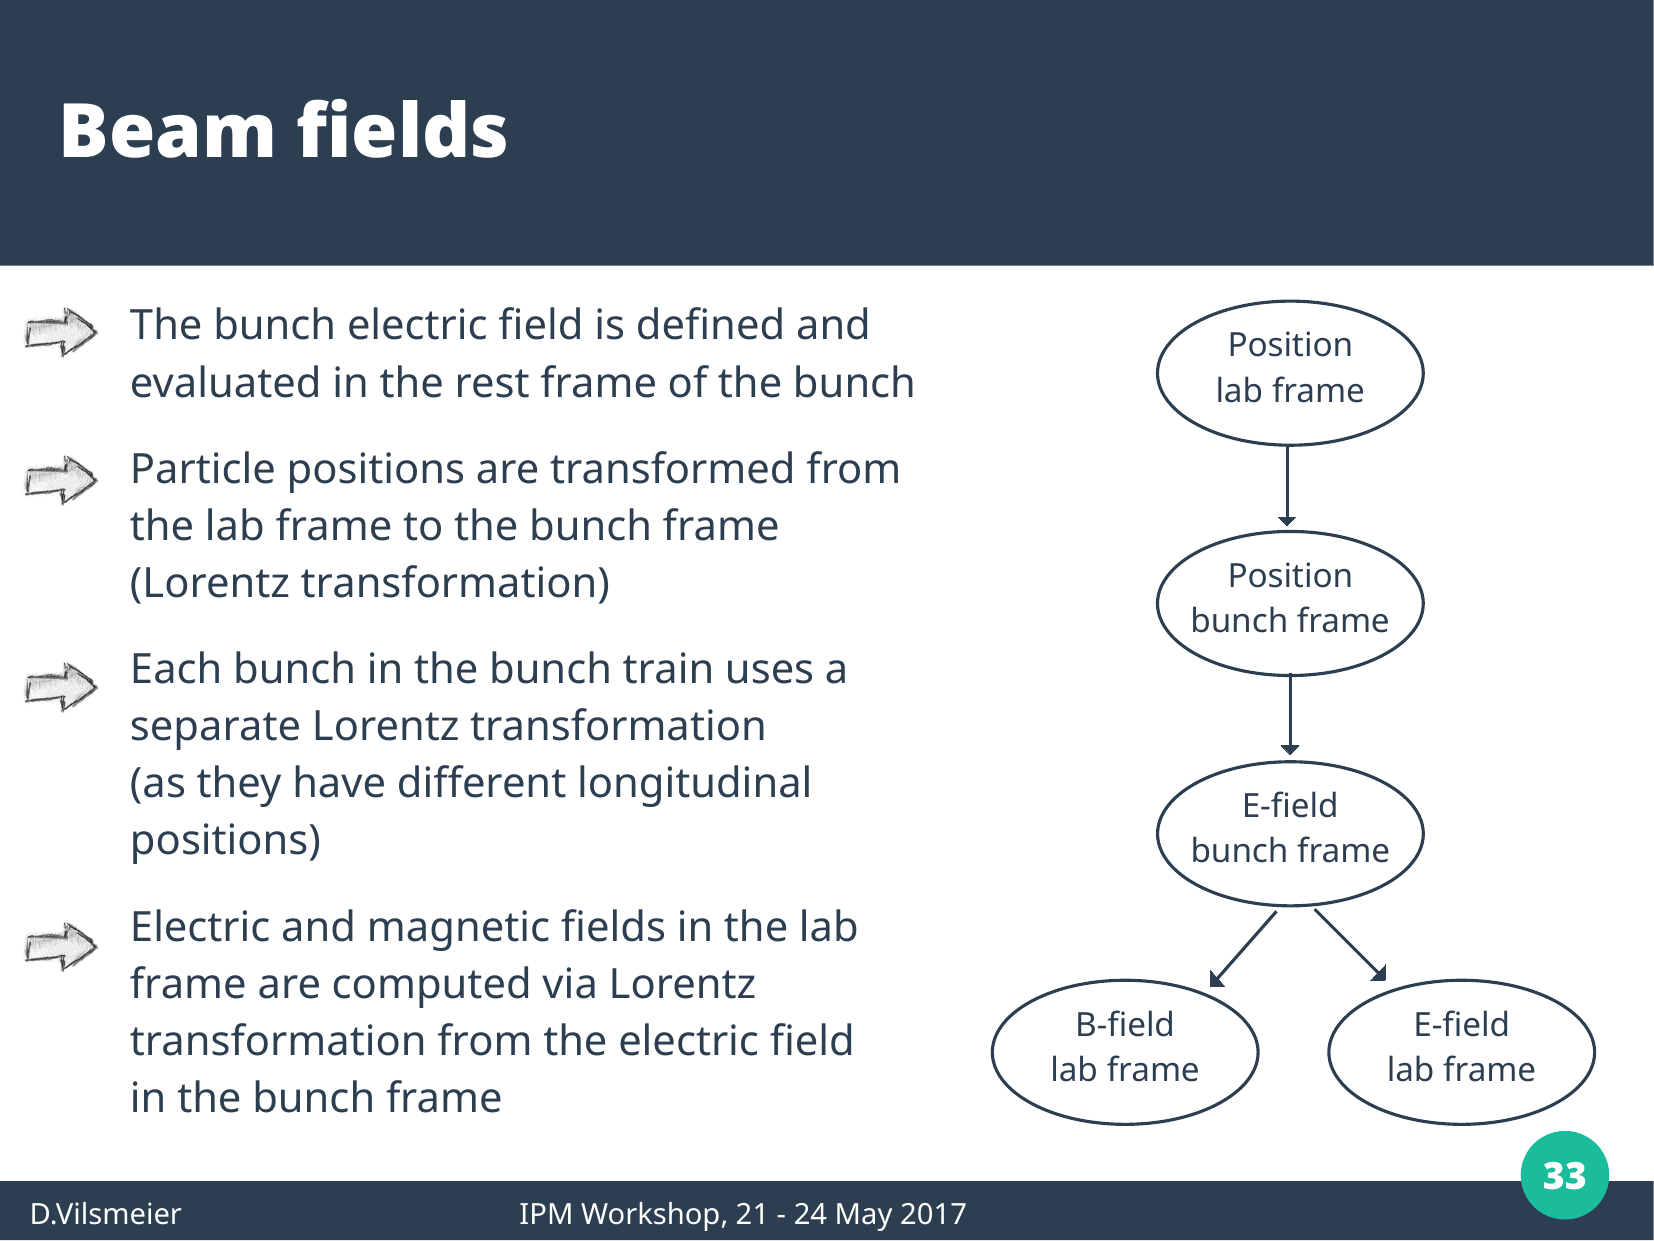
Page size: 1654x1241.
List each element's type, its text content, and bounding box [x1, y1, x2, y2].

text_box [1281, 745, 1299, 755]
title Beam fields [59, 49, 1595, 207]
text_box [1210, 970, 1225, 987]
list The bunch electric field is defined and evaluated in the rest frame of the bunch Particle positions are transformed from the lab frame to the bunch frame (Lorentz transformation) Each bunch in the bunch train uses a separate Lorentz transformation (as they have different longitudinal positions) Electric and magnetic fields in the lab frame are computed via Lorentz transformation from the electric field in the bunch frame [59, 295, 1595, 1152]
text_box B-field lab frame [992, 993, 1259, 1113]
picture [19, 645, 101, 727]
text_box Position bunch frame [1157, 544, 1424, 664]
text_box Position lab frame [1157, 314, 1424, 434]
picture [19, 438, 101, 520]
picture [19, 290, 101, 372]
text_box [1370, 964, 1386, 981]
text_box E-field lab frame [1328, 993, 1595, 1113]
text_box E-field bunch frame [1157, 774, 1424, 895]
picture [19, 905, 101, 987]
text_box [1278, 517, 1296, 526]
